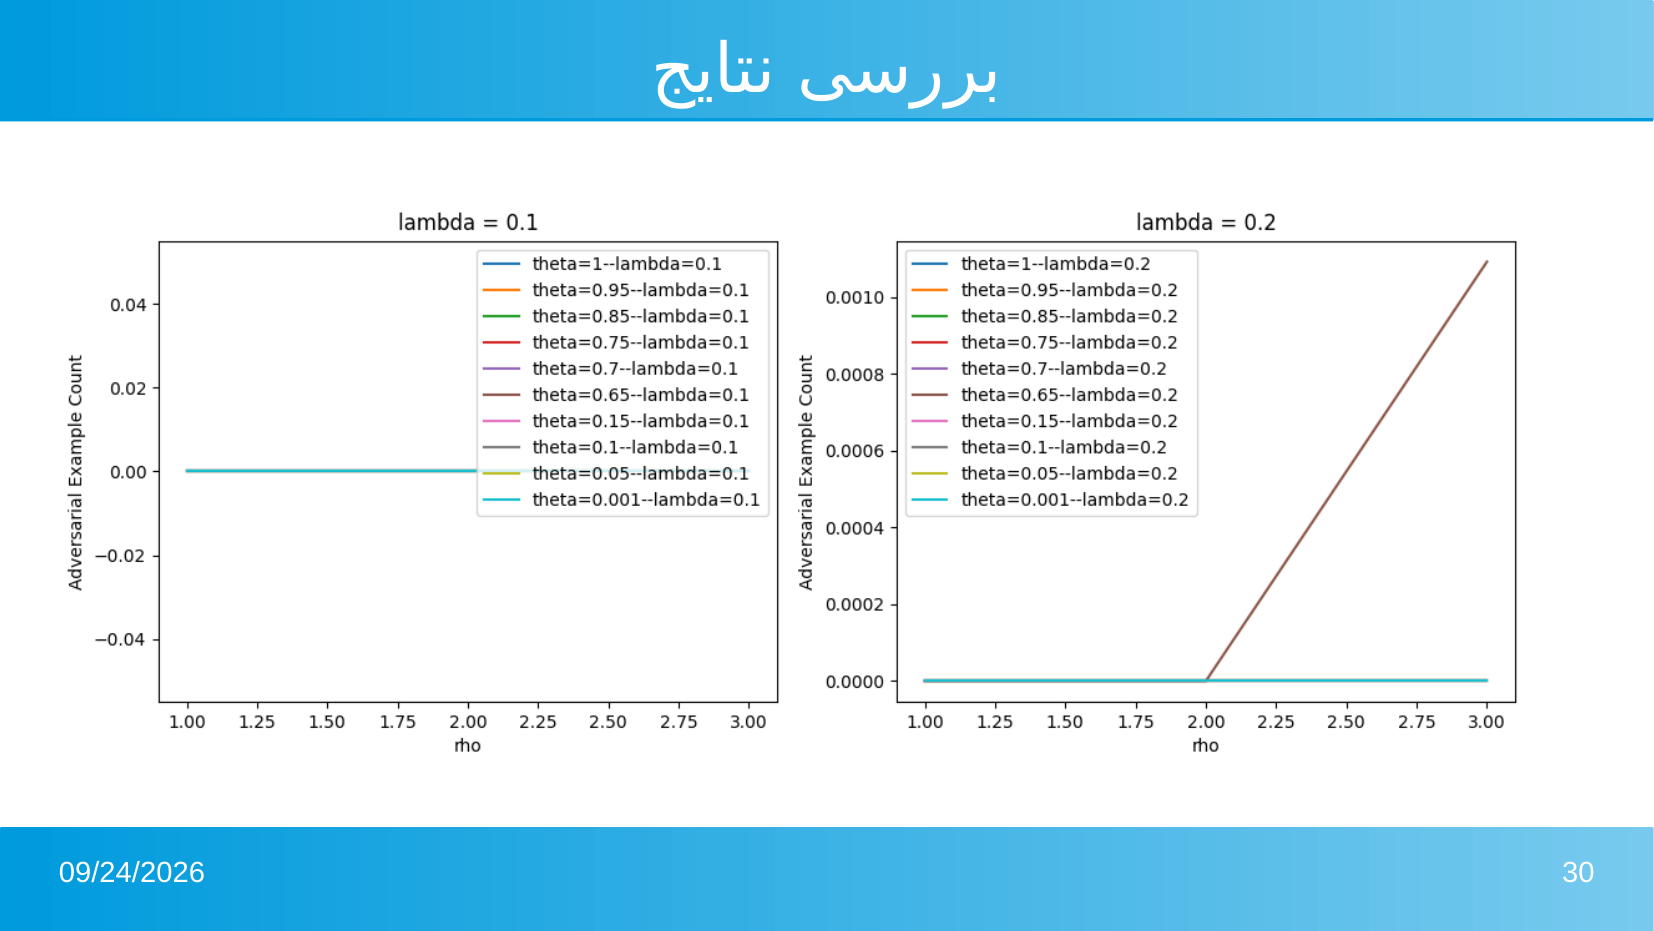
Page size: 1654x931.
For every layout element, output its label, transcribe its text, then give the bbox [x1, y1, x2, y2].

title بررسی نتایج [59, 29, 1595, 108]
picture [59, 169, 1595, 768]
